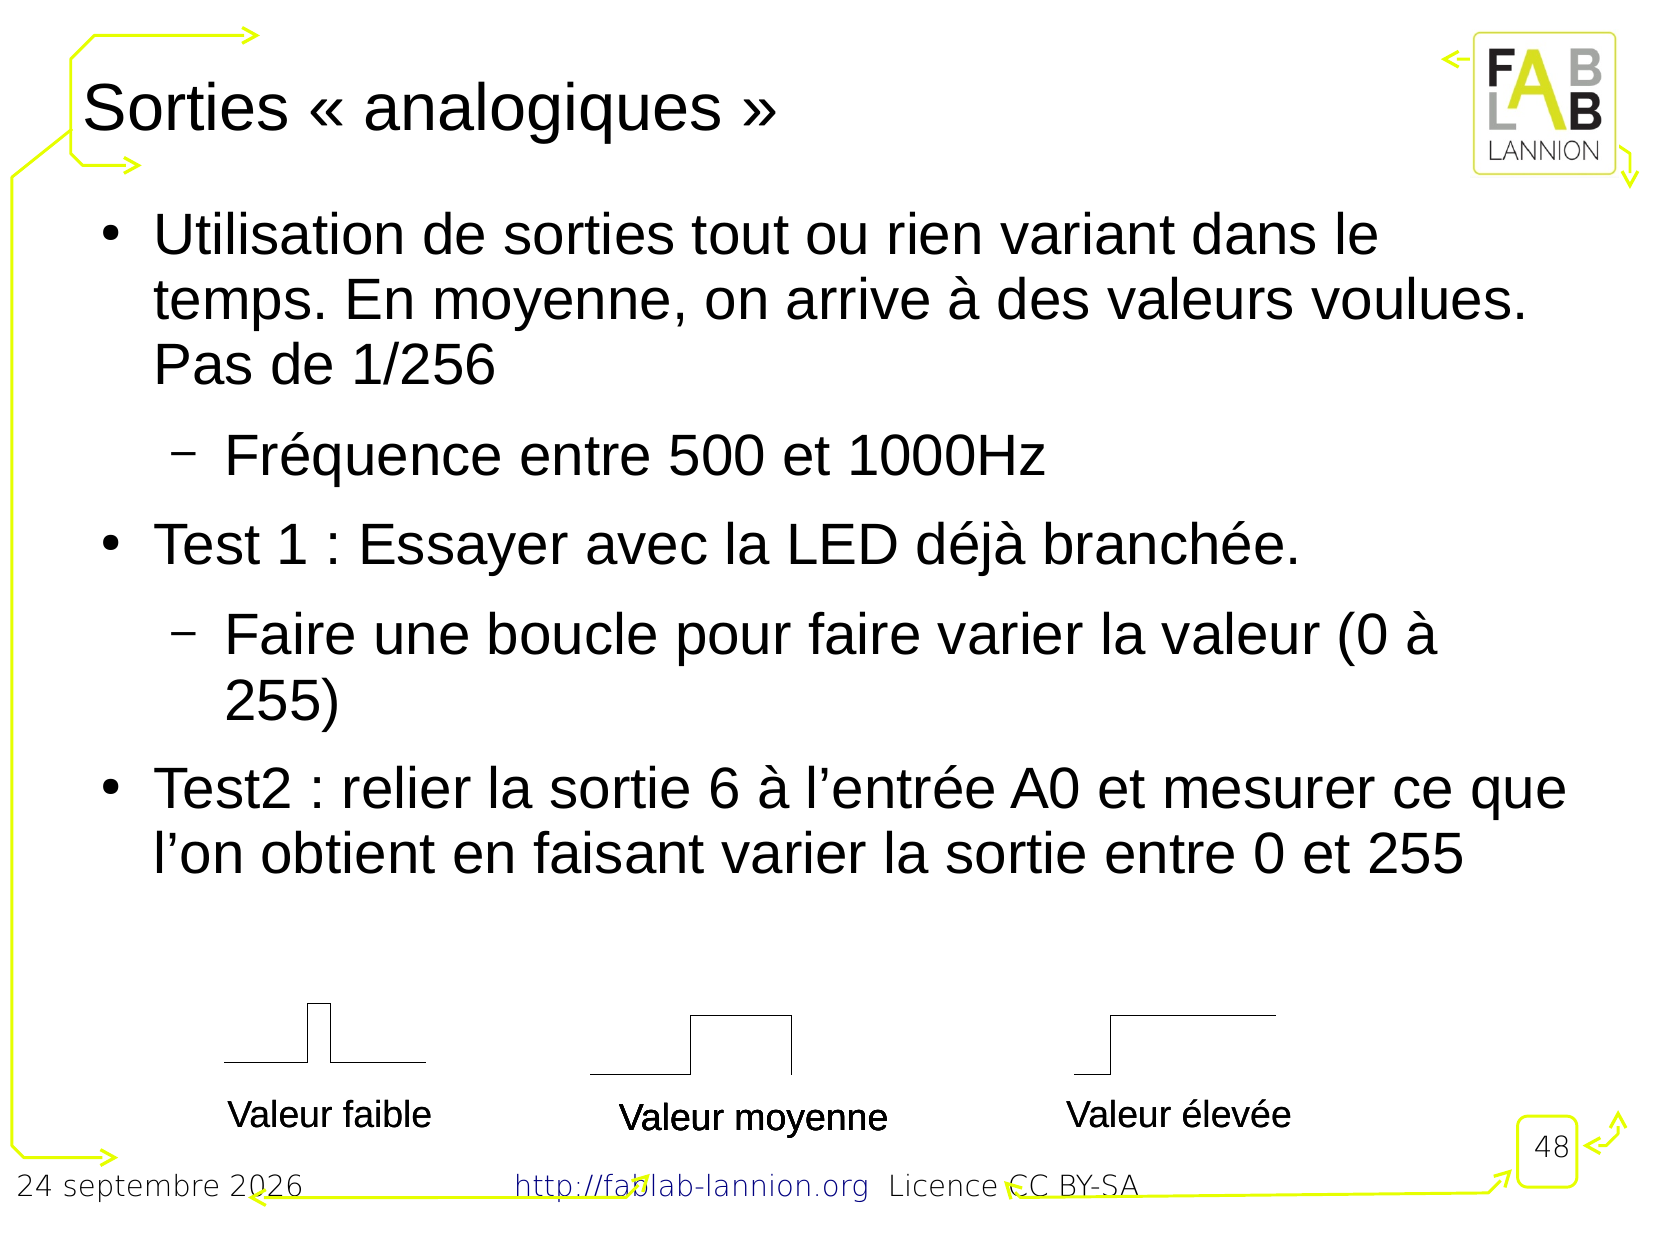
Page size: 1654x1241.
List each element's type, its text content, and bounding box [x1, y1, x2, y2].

picture [1470, 29, 1619, 178]
text_box Valeur faible [212, 1086, 448, 1144]
title Sorties « analogiques » [82, 49, 1441, 166]
text_box Valeur élevée [1051, 1086, 1307, 1144]
text_box Valeur moyenne [603, 1088, 904, 1146]
list Utilisation de sorties tout ou rien variant dans le temps. En moyenne, on arrive à des valeurs voulues. Pas de 1/256 Fréquence entre 500 et 1000Hz Test 1 : Essayer avec la LED déjà branchée. Faire une boucle pour faire varier la valeur (0 à 255) Test2 : relier la sortie 6 à l’entrée A0 et mesurer ce que l’on obtient en faisant varier la sortie entre 0 et 255 [82, 202, 1571, 981]
